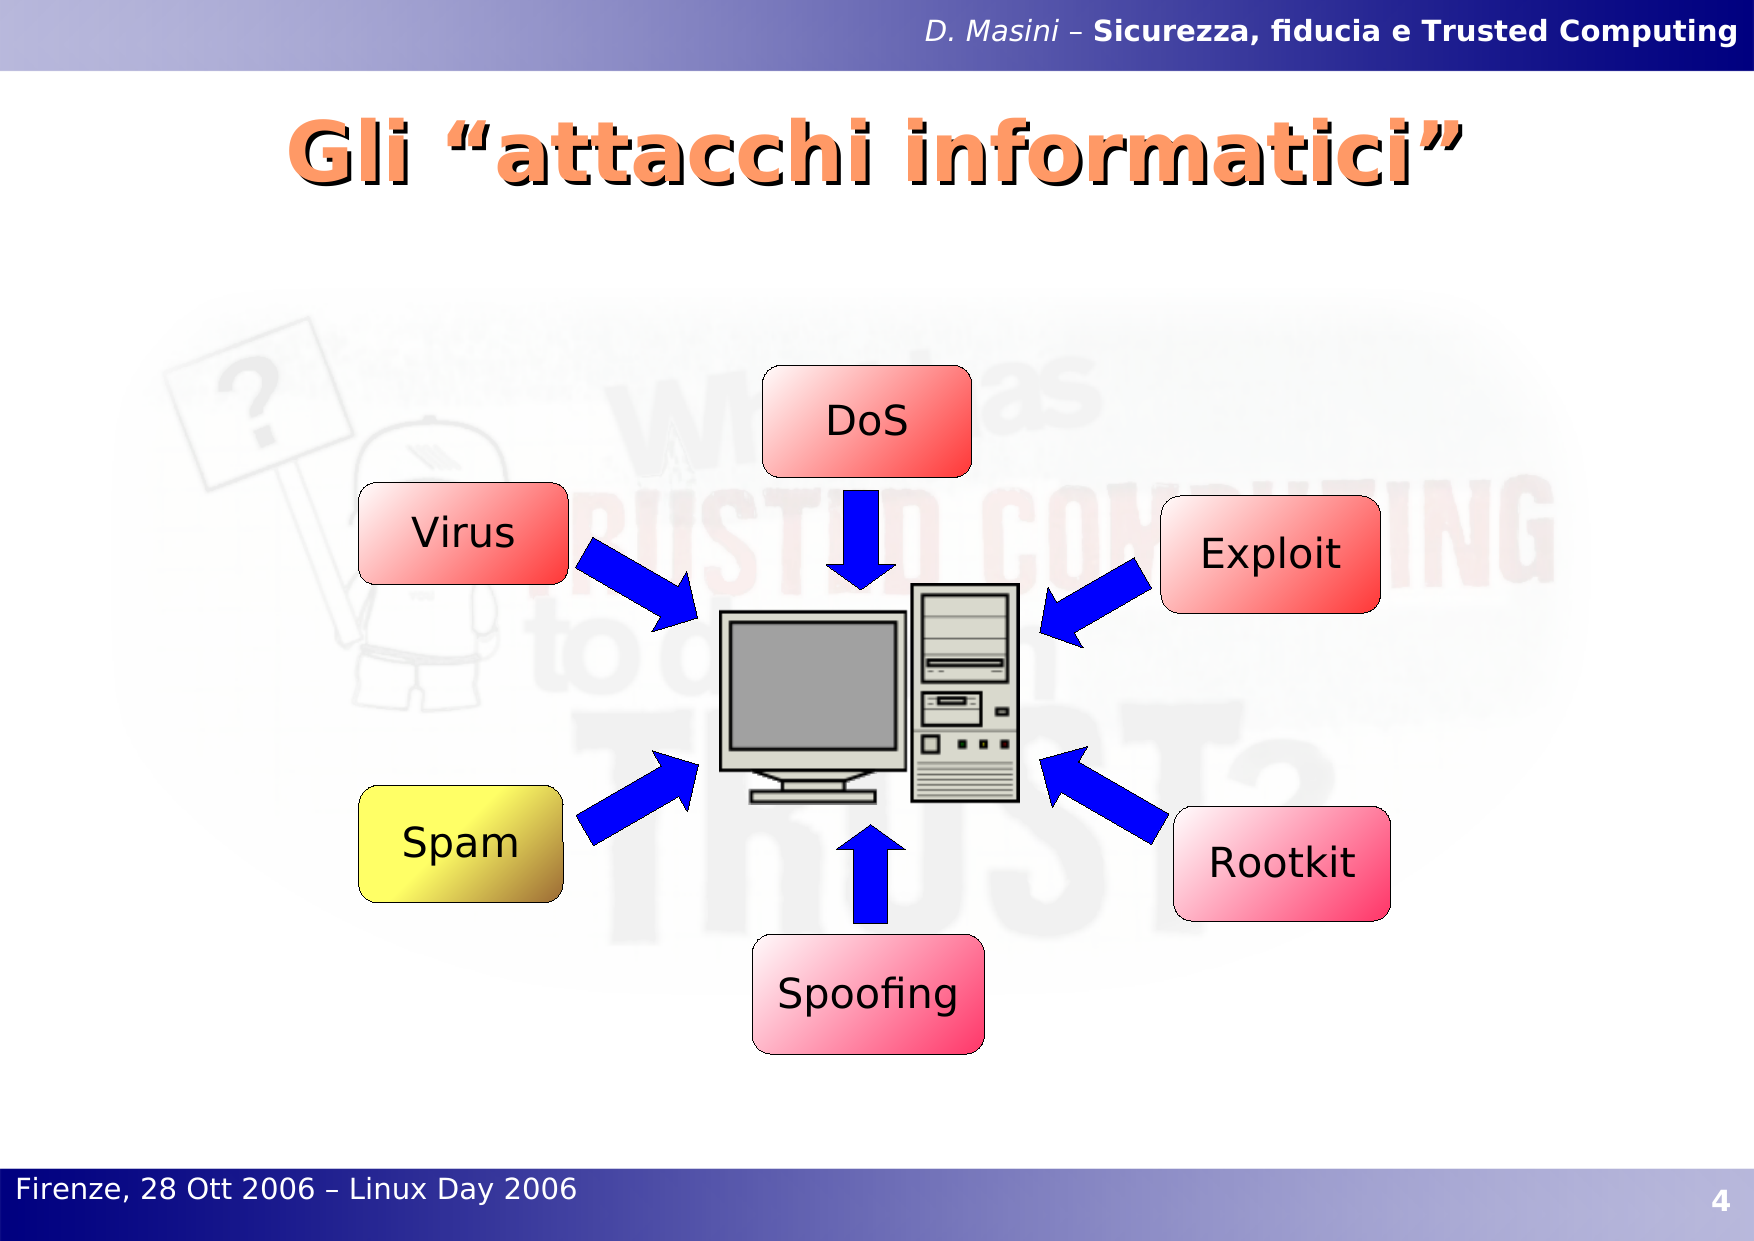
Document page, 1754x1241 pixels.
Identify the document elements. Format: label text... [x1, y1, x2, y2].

text_box Spam [358, 785, 564, 903]
picture [0, 0, 1754, 1241]
text_box [836, 824, 906, 924]
text_box [575, 537, 698, 632]
text_box Spoofing [752, 934, 985, 1055]
text_box [826, 490, 896, 590]
text_box Firenze, 28 Ott 2006 – Linux Day 2006 [0, 1175, 1314, 1234]
text_box Rootkit [1173, 806, 1391, 922]
text_box DoS [762, 365, 972, 478]
text_box Virus [358, 482, 569, 585]
text_box Exploit [1160, 495, 1381, 614]
text_box D. Masini – Sicurezza, fiducia e Trusted Computing [602, 7, 1754, 63]
text_box [1039, 557, 1152, 648]
text_box [1039, 746, 1169, 845]
text_box <numero> [1641, 1185, 1732, 1223]
title Gli “attacchi informatici” [87, 49, 1667, 257]
text_box [576, 750, 699, 846]
